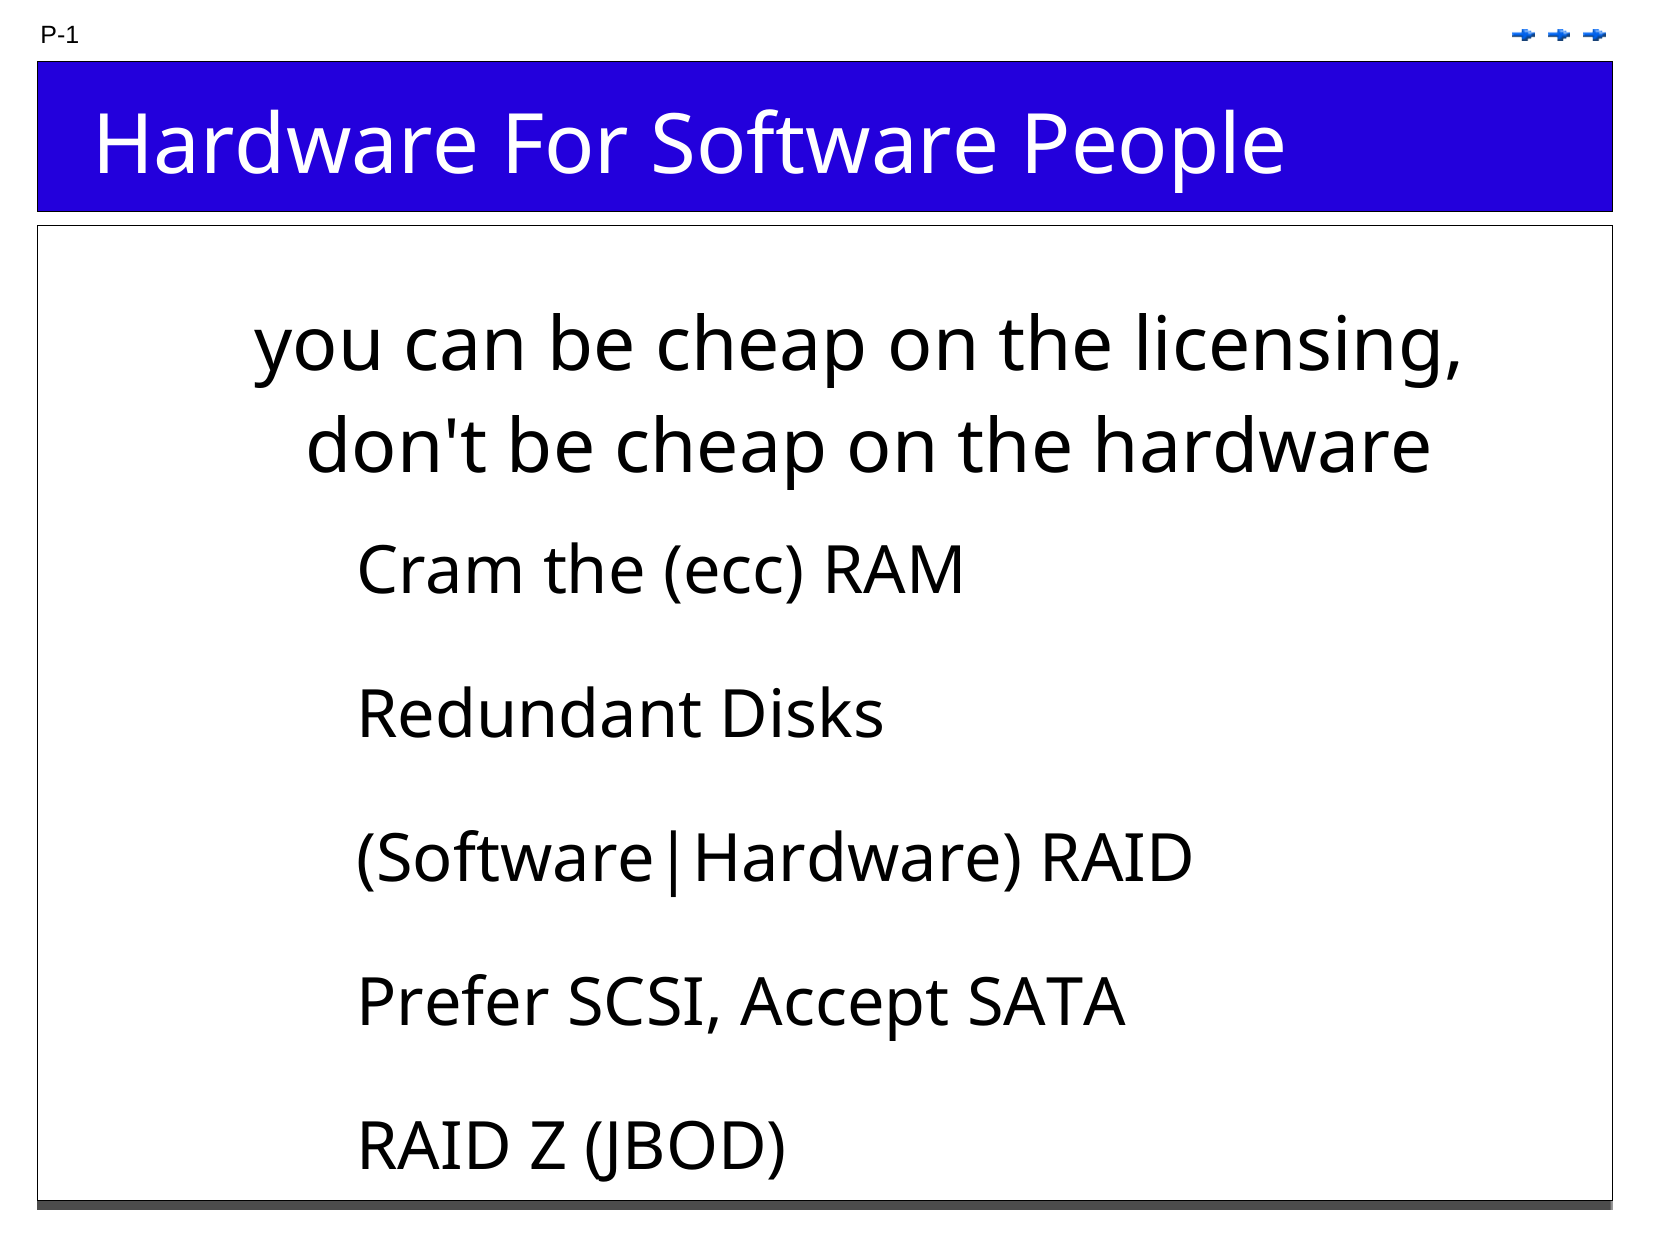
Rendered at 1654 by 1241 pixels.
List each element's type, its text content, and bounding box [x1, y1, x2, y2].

picture [1512, 29, 1535, 41]
text_box [37, 225, 1613, 1201]
text_box Hardware For Software People [77, 77, 1228, 193]
picture [1583, 29, 1606, 41]
text_box [37, 61, 1613, 212]
text_box you can be cheap on the licensing, don't be cheap on the hardware [239, 282, 1414, 478]
text_box Cram the (ecc) RAM Redundant Disks (Software|Hardware) RAID Prefer SCSI, Accept SATA RAID Z (JBOD) [324, 515, 1209, 1241]
picture [1548, 29, 1570, 41]
text_box P-1 [25, 13, 95, 70]
